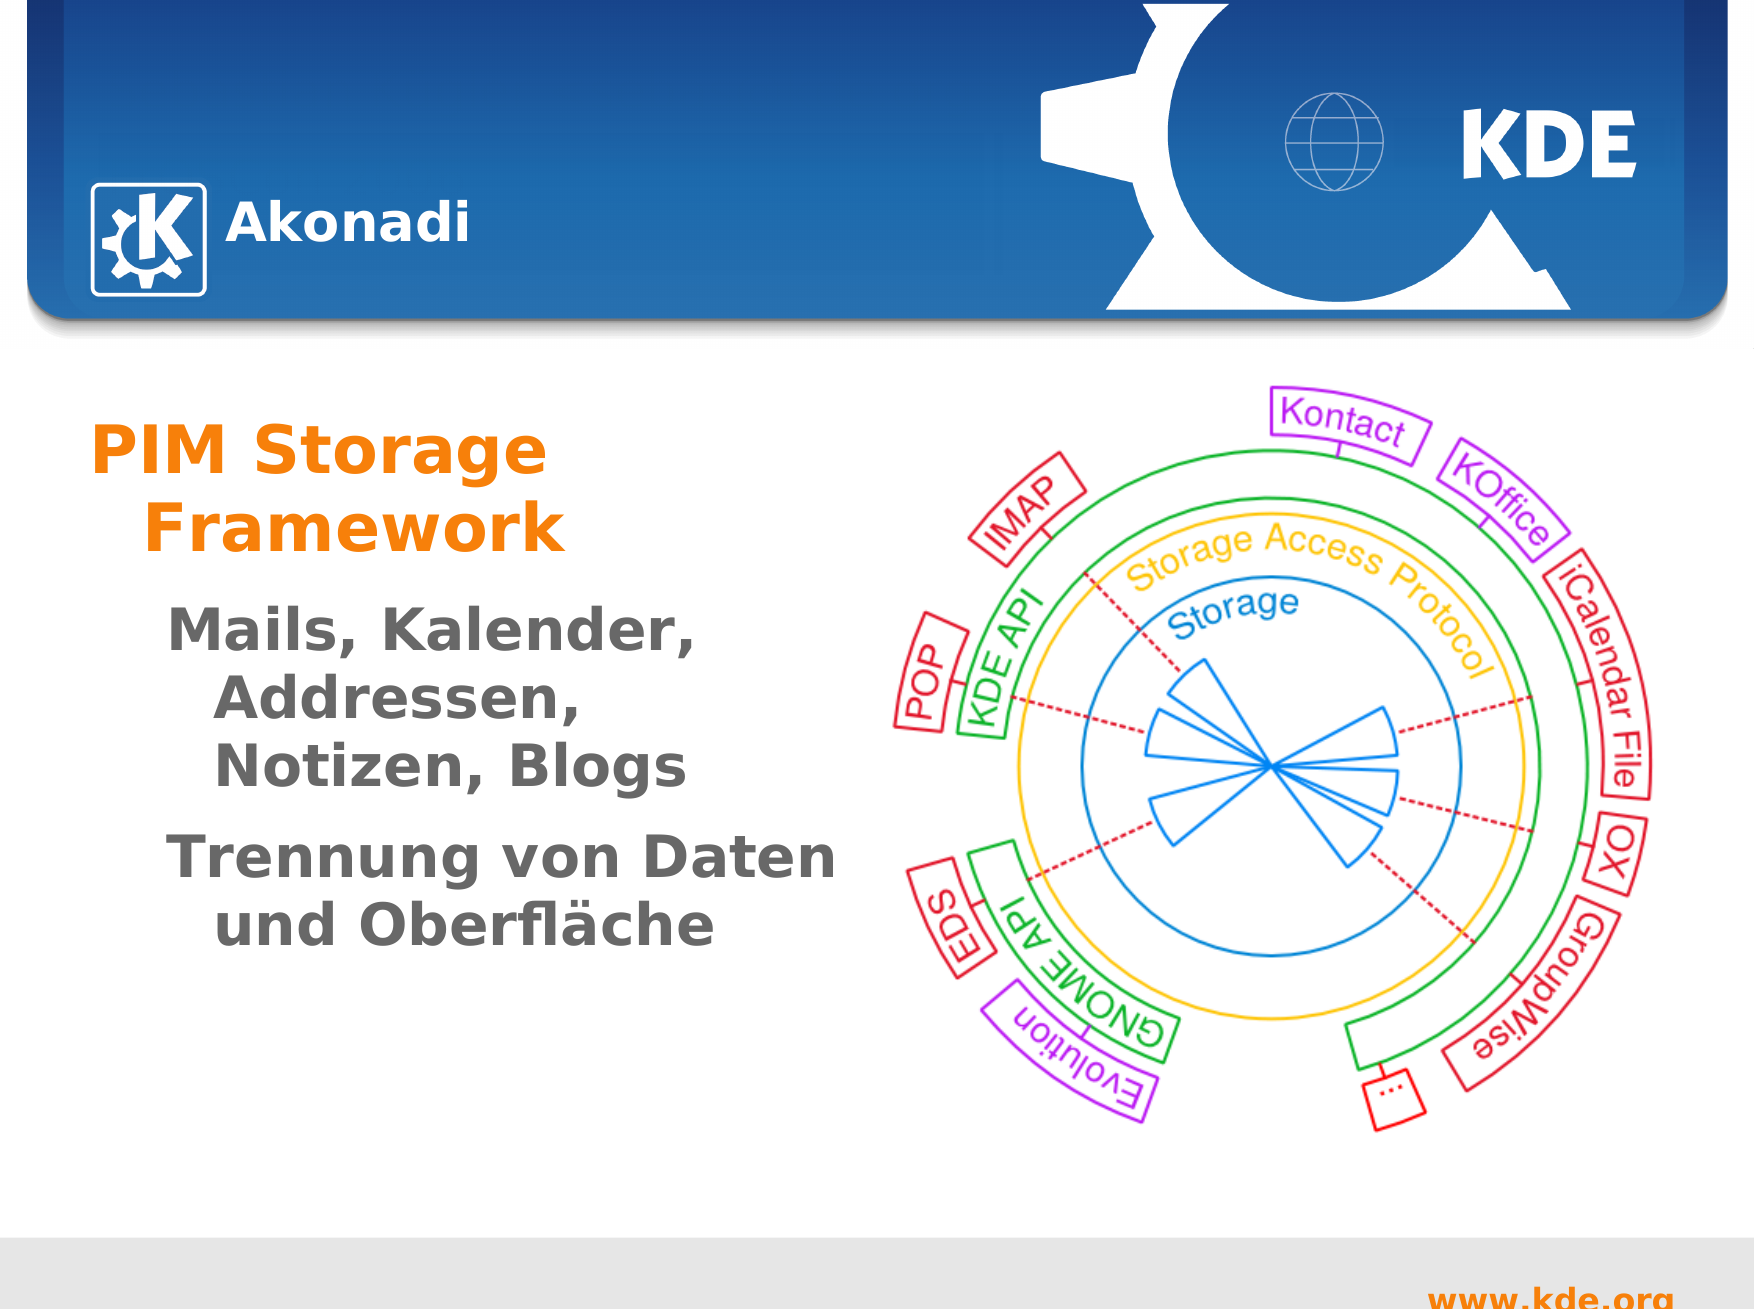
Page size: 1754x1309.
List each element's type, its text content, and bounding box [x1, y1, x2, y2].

picture [885, 383, 1657, 1144]
picture [0, 0, 1754, 349]
list PIM Storage Framework Mails, Kalender, Addressen, Notizen, Blogs Trennung von Daten und Oberfläche [71, 411, 857, 1148]
title Akonadi [225, 181, 1126, 265]
